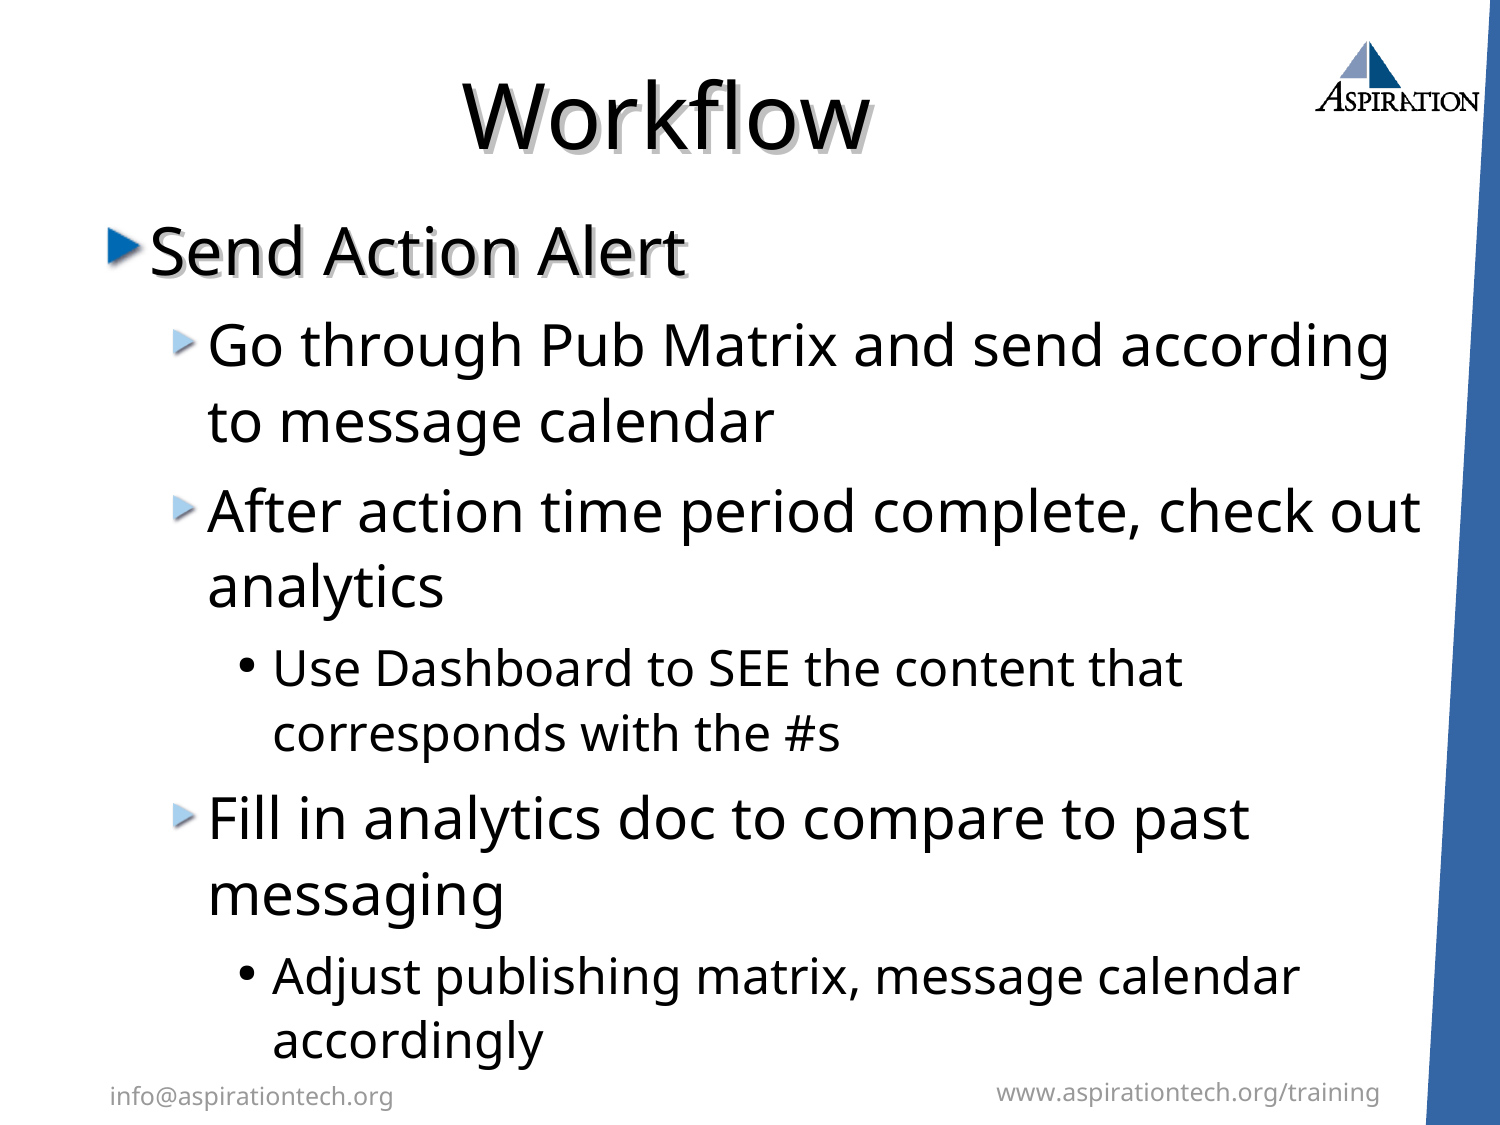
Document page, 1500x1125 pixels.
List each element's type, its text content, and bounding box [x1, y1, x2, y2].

list Send Action Alert Go through Pub Matrix and send according to message calendar After action time period complete, check out analytics Use Dashboard to SEE the content that corresponds with the #s Fill in analytics doc to compare to past messaging Adjust publishing matrix, message calendar accordingly [49, 203, 1447, 1070]
picture [1315, 41, 1480, 120]
title Workflow [49, 19, 1284, 203]
